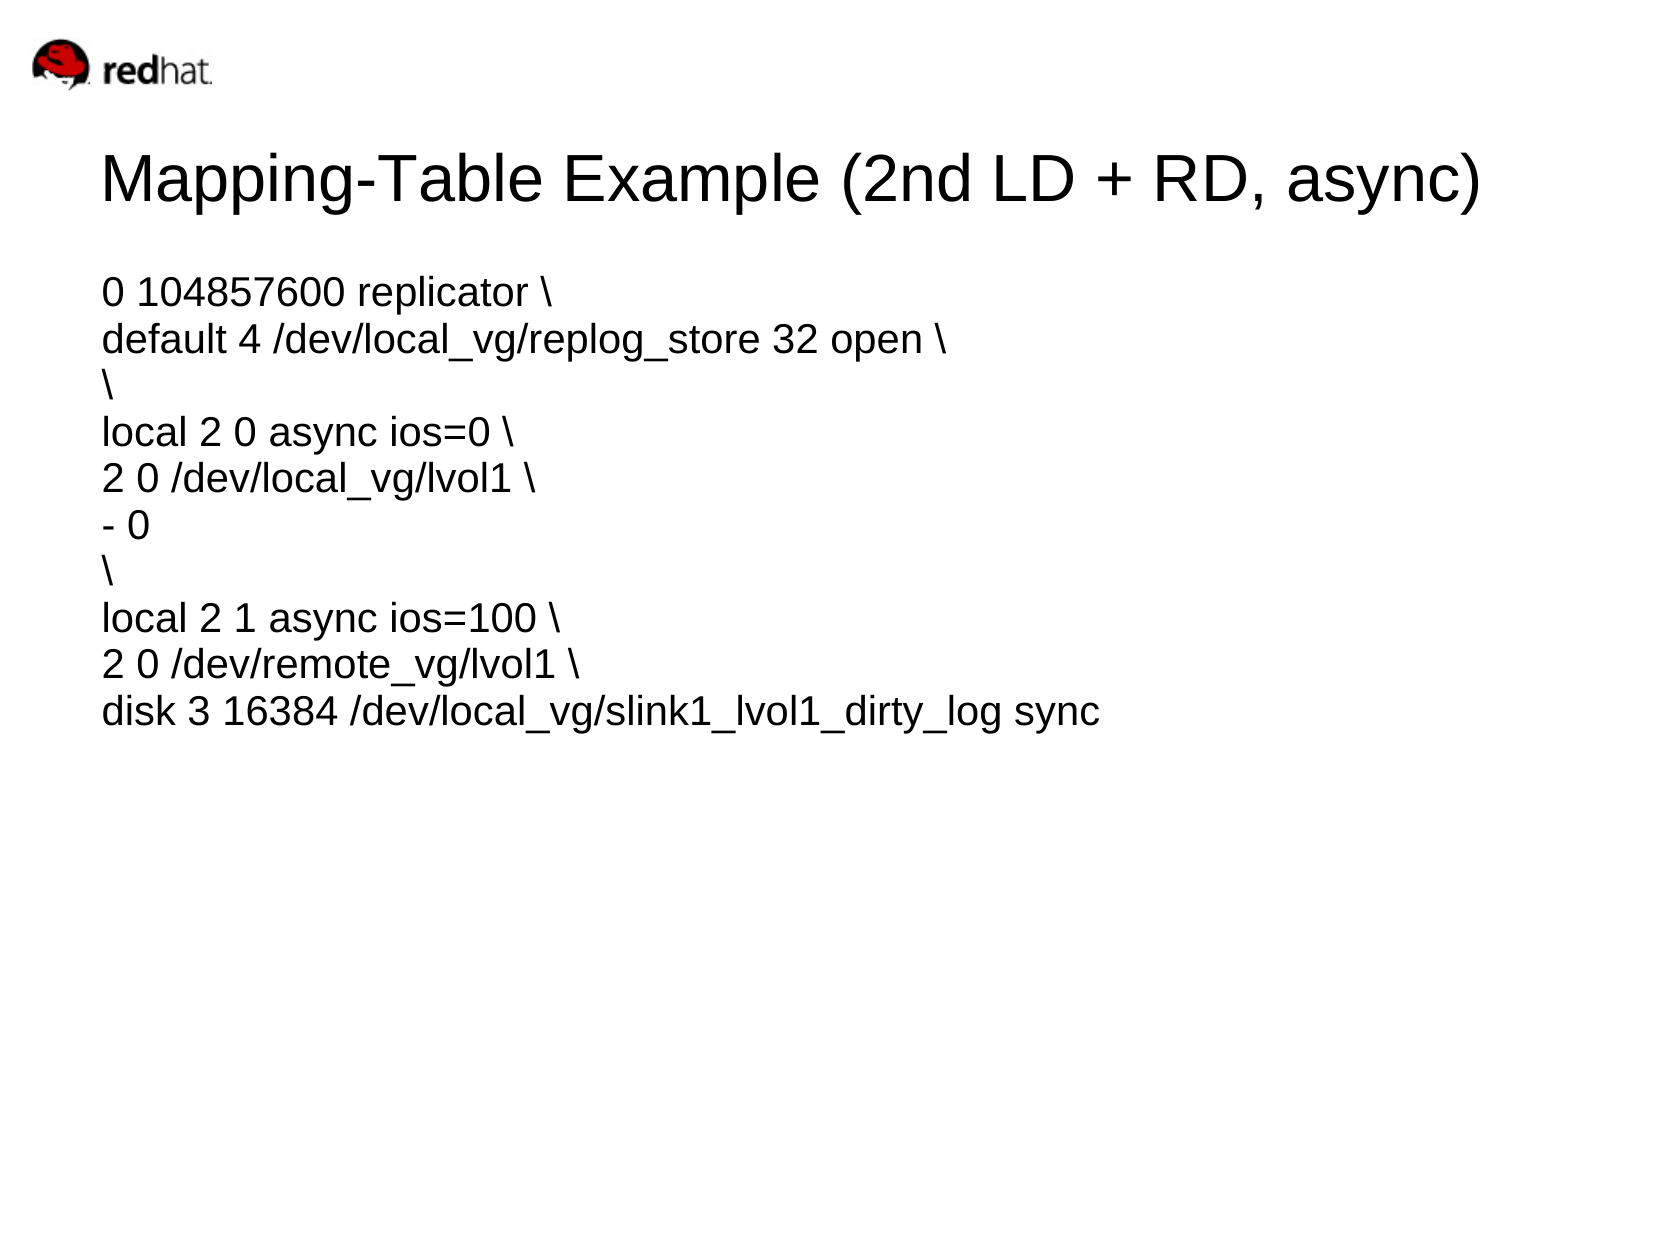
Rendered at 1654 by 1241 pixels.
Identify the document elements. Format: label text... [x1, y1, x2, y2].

list Mapping-Table Example (2nd LD + RD, async) [100, 140, 1506, 874]
picture [31, 37, 212, 98]
text_box 0 104857600 replicator \ default 4 /dev/local_vg/replog_store 32 open \ \ local 2 0 async ios=0 \ 2 0 /dev/local_vg/lvol1 \ - 0 \ local 2 1 async ios=100 \ 2 0 /dev/remote_vg/lvol1 \ disk 3 16384 /dev/local_vg/slink1_lvol1_dirty_log sync [101, 268, 1258, 790]
